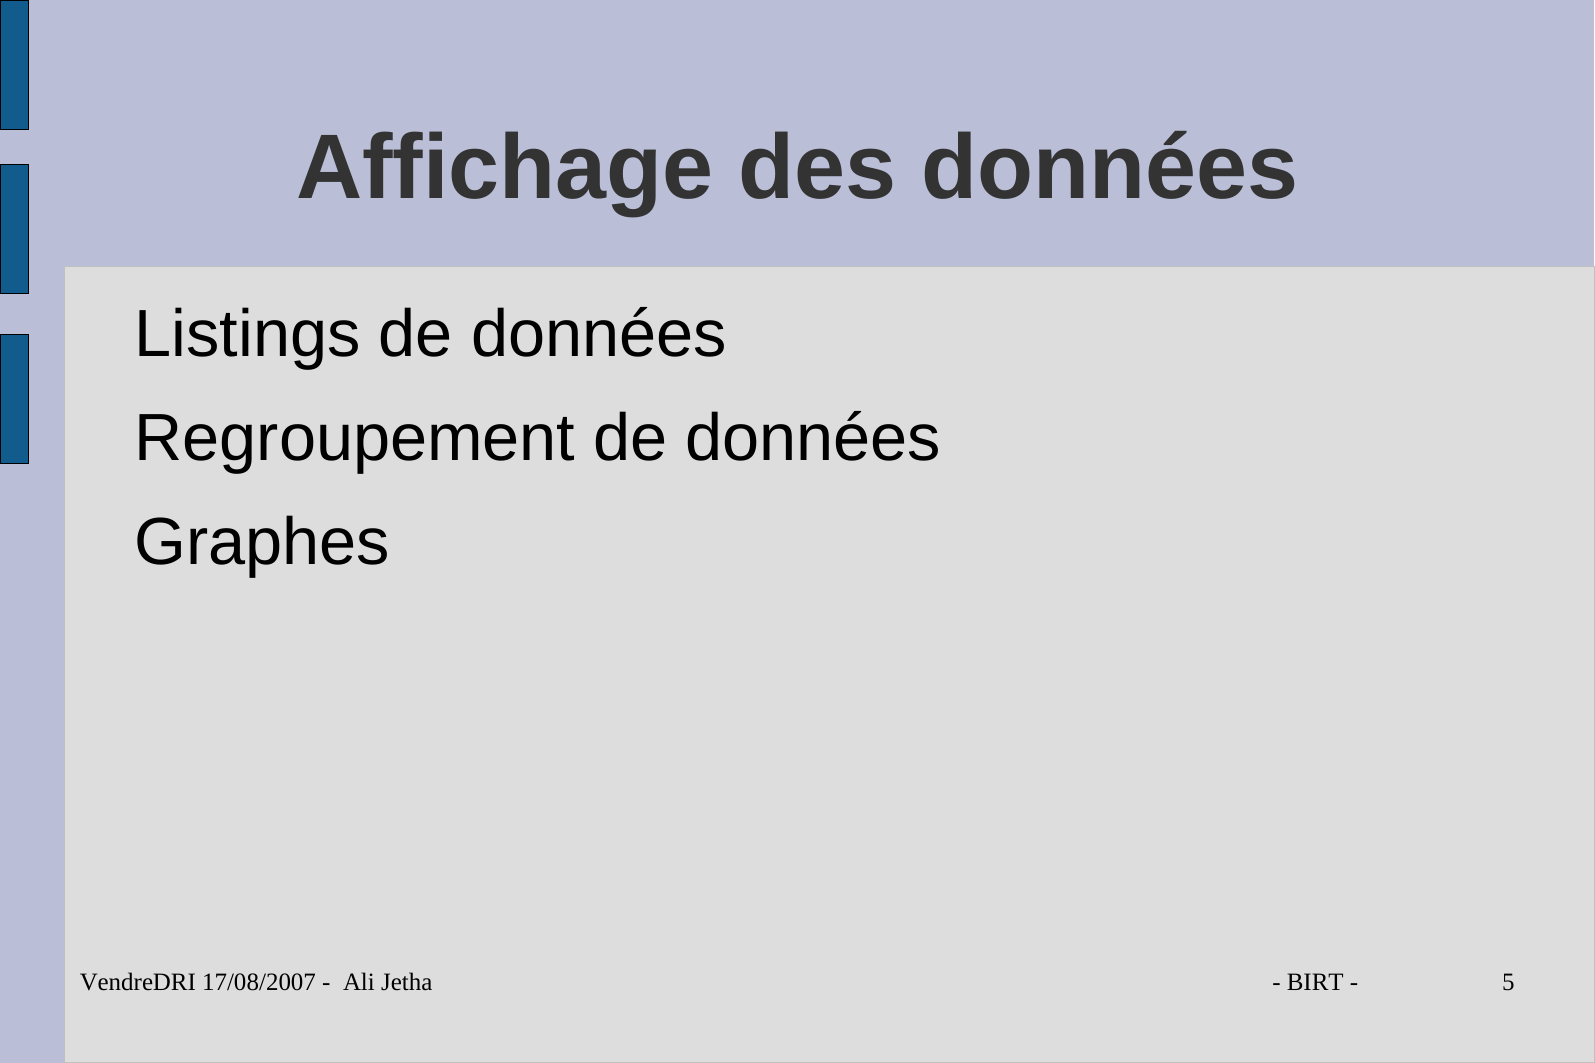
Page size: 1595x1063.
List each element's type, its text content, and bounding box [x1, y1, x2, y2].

title Affichage des données [117, 85, 1479, 249]
list Listings de données Regroupement de données Graphes [117, 295, 1479, 966]
